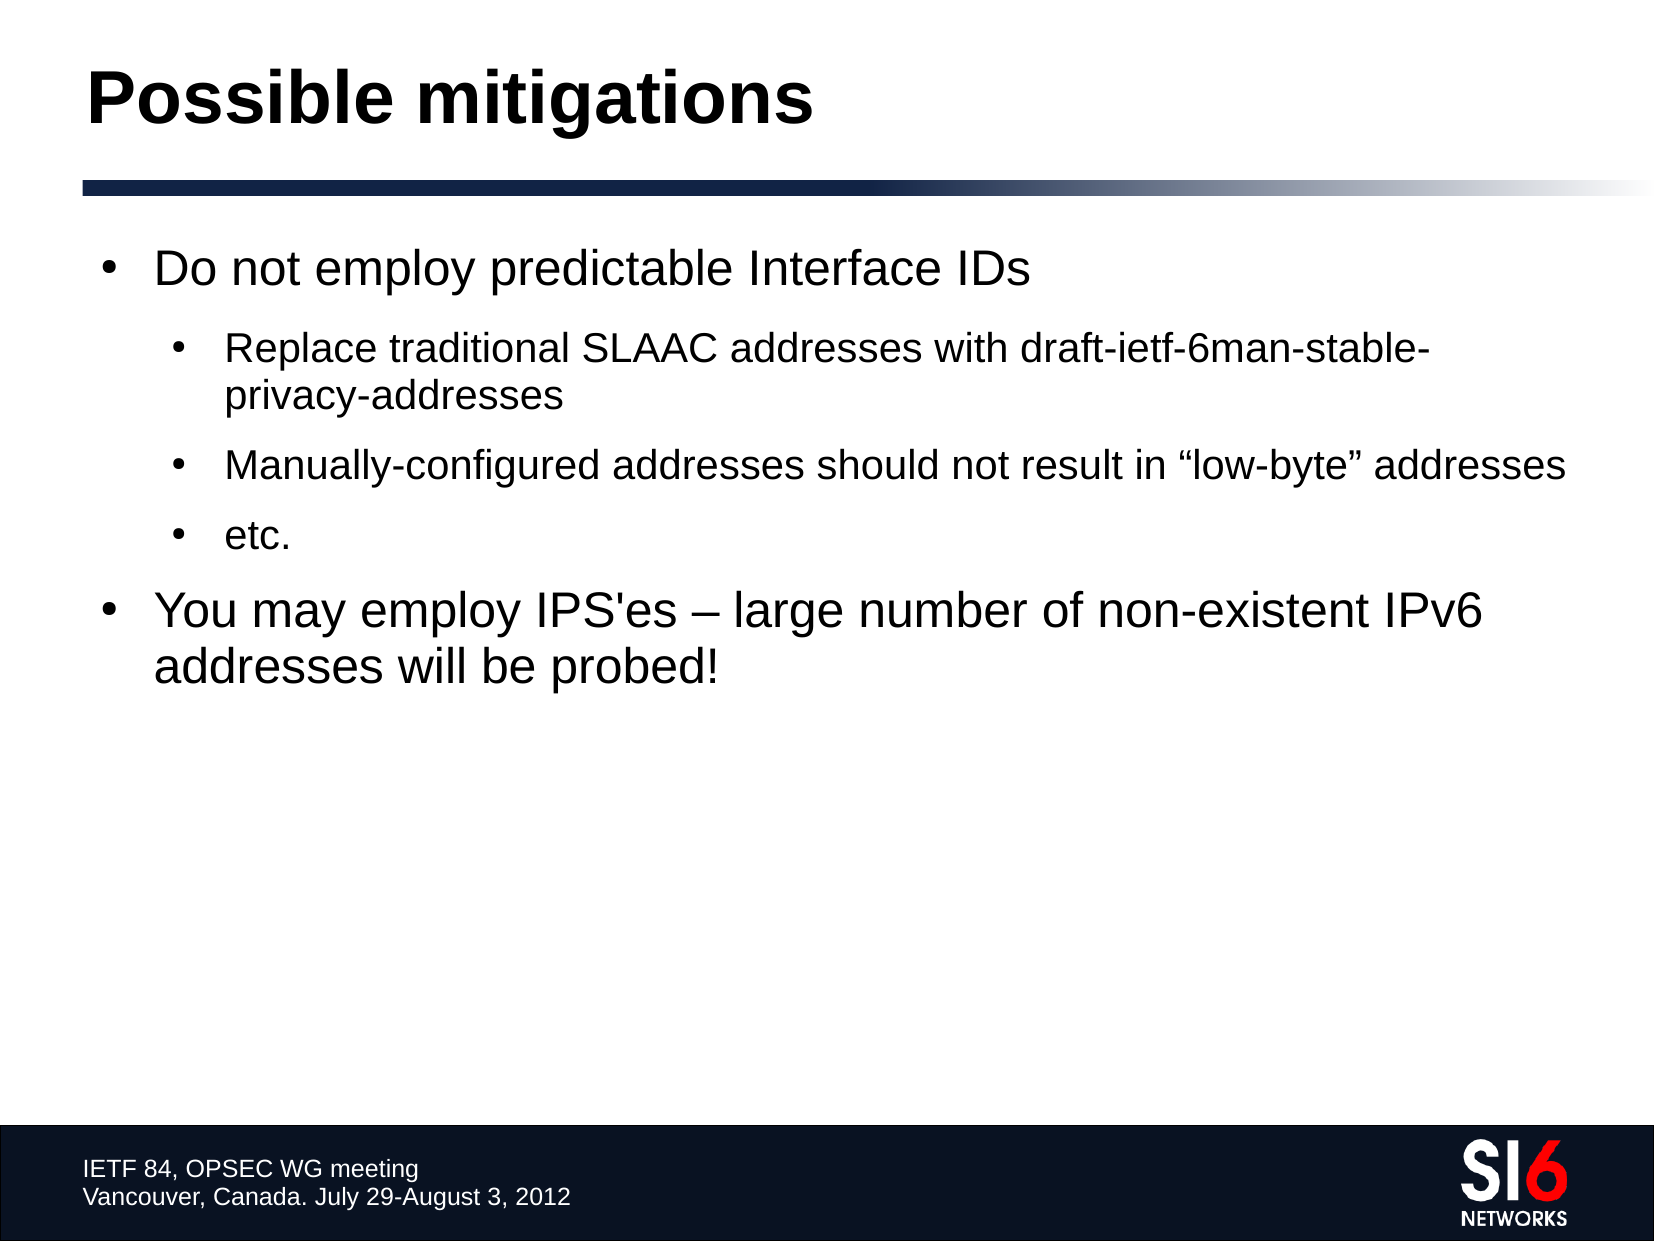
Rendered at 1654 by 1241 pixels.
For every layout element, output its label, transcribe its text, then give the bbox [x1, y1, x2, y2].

title Possible mitigations [86, 30, 1576, 166]
list Do not employ predictable Interface IDs Replace traditional SLAAC addresses with draft-ietf-6man-stable-privacy-addresses Manually-configured addresses should not result in “low-byte” addresses etc. You may employ IPS'es – large number of non-existent IPv6 addresses will be probed! [82, 240, 1571, 1059]
picture [1461, 1139, 1567, 1226]
